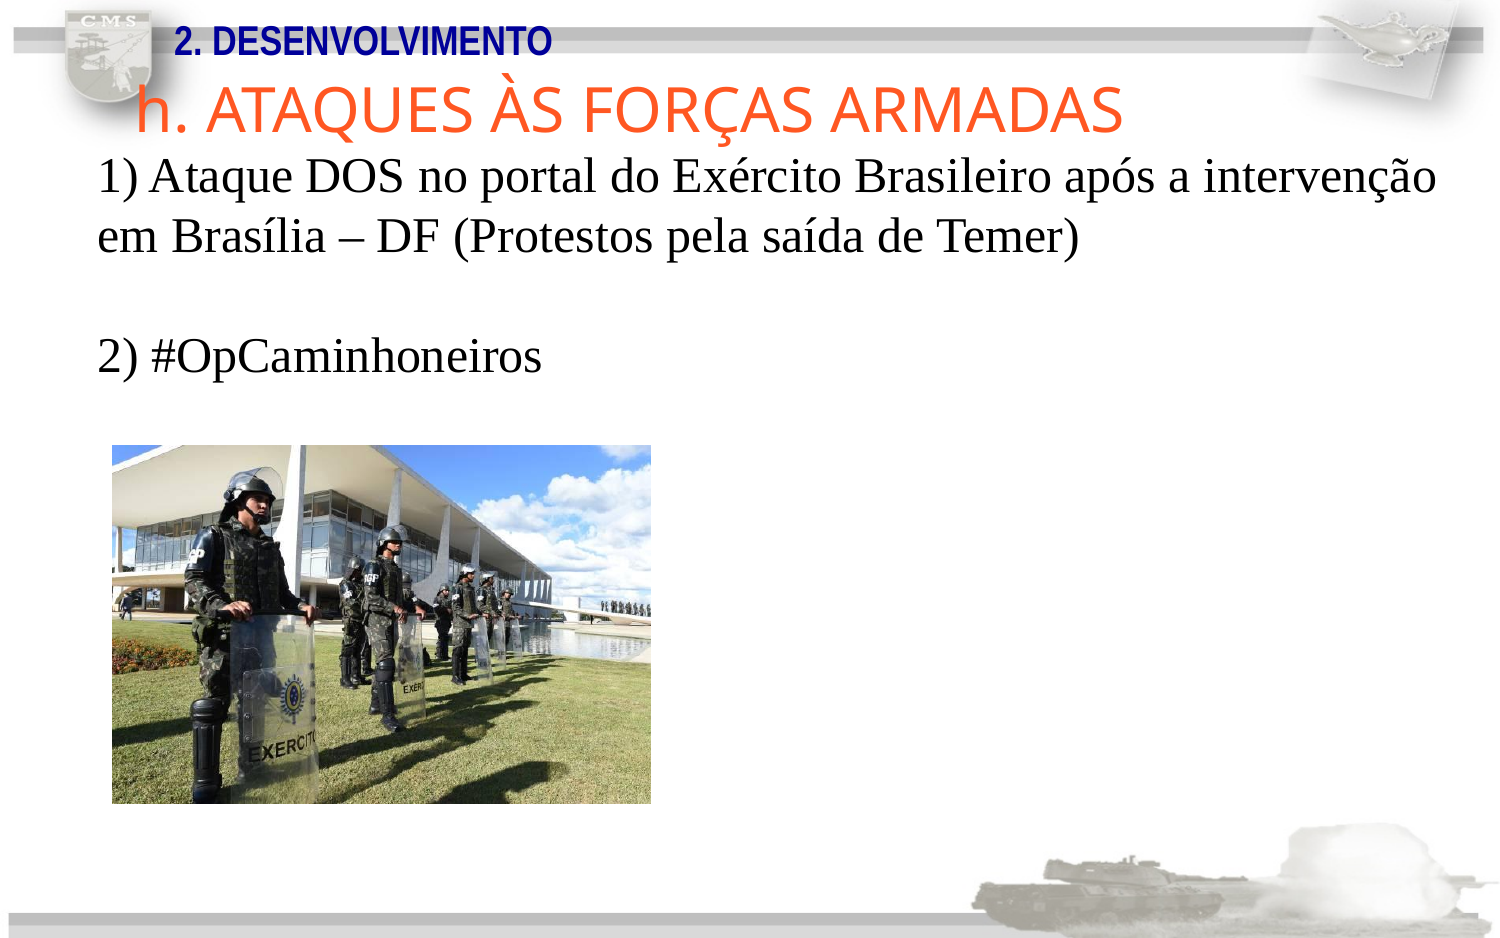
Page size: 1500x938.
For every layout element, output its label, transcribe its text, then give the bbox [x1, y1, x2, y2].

text_box 1) Ataque DOS no portal do Exército Brasileiro após a intervenção em Brasília – DF (Protestos pela saída de Temer) 2) #OpCaminhoneiros [82, 135, 1476, 372]
text_box h. ATAQUES ÀS FORÇAS ARMADAS [120, 62, 1276, 150]
text_box 2. DESENVOLVIMENTO [159, 6, 1305, 72]
picture [0, 0, 1500, 938]
